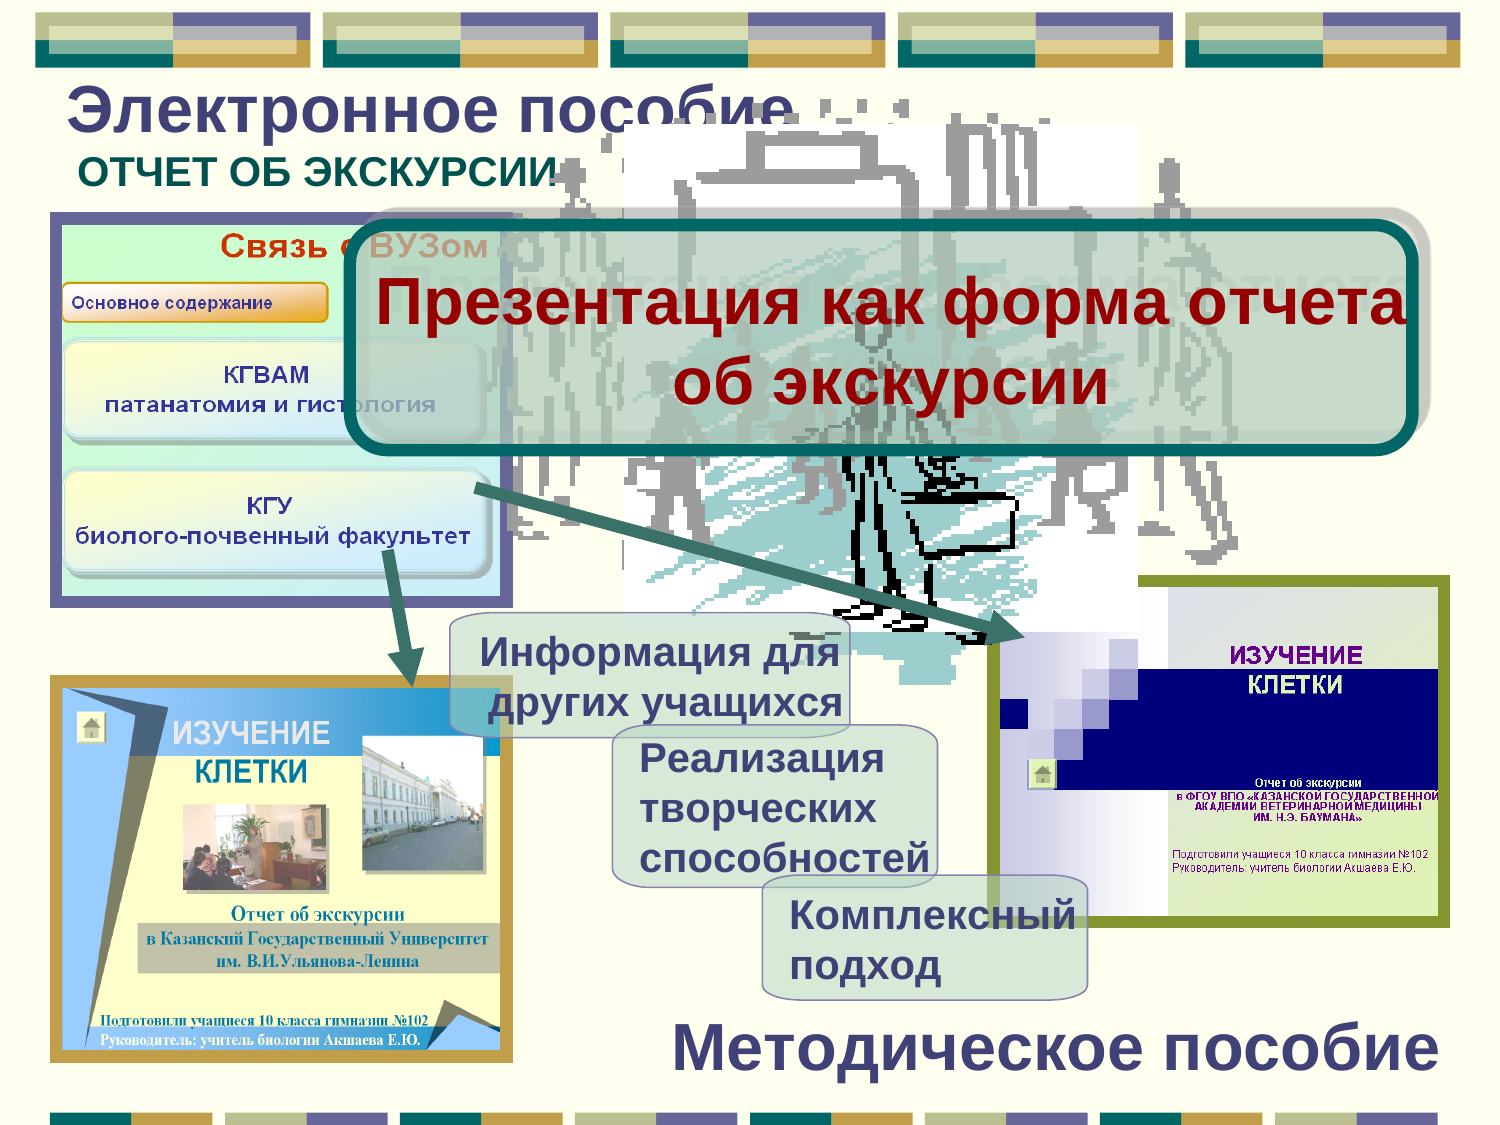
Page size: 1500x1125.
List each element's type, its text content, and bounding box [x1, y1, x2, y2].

text_box Методическое пособие [612, 999, 1500, 1088]
text_box ОТЧЕТ ОБ ЭКСКУРСИИ [62, 137, 487, 203]
picture [487, 99, 1238, 224]
text_box Информация для других учащихся [449, 612, 850, 738]
text_box Презентация как форма отчета об экскурсии [349, 224, 1413, 451]
picture [62, 687, 501, 1051]
text_box Комплексный подход [762, 875, 1088, 1001]
text_box Электронное пособие [0, 62, 863, 150]
picture [62, 224, 1438, 916]
text_box Реализация творческих способностей [612, 724, 938, 888]
